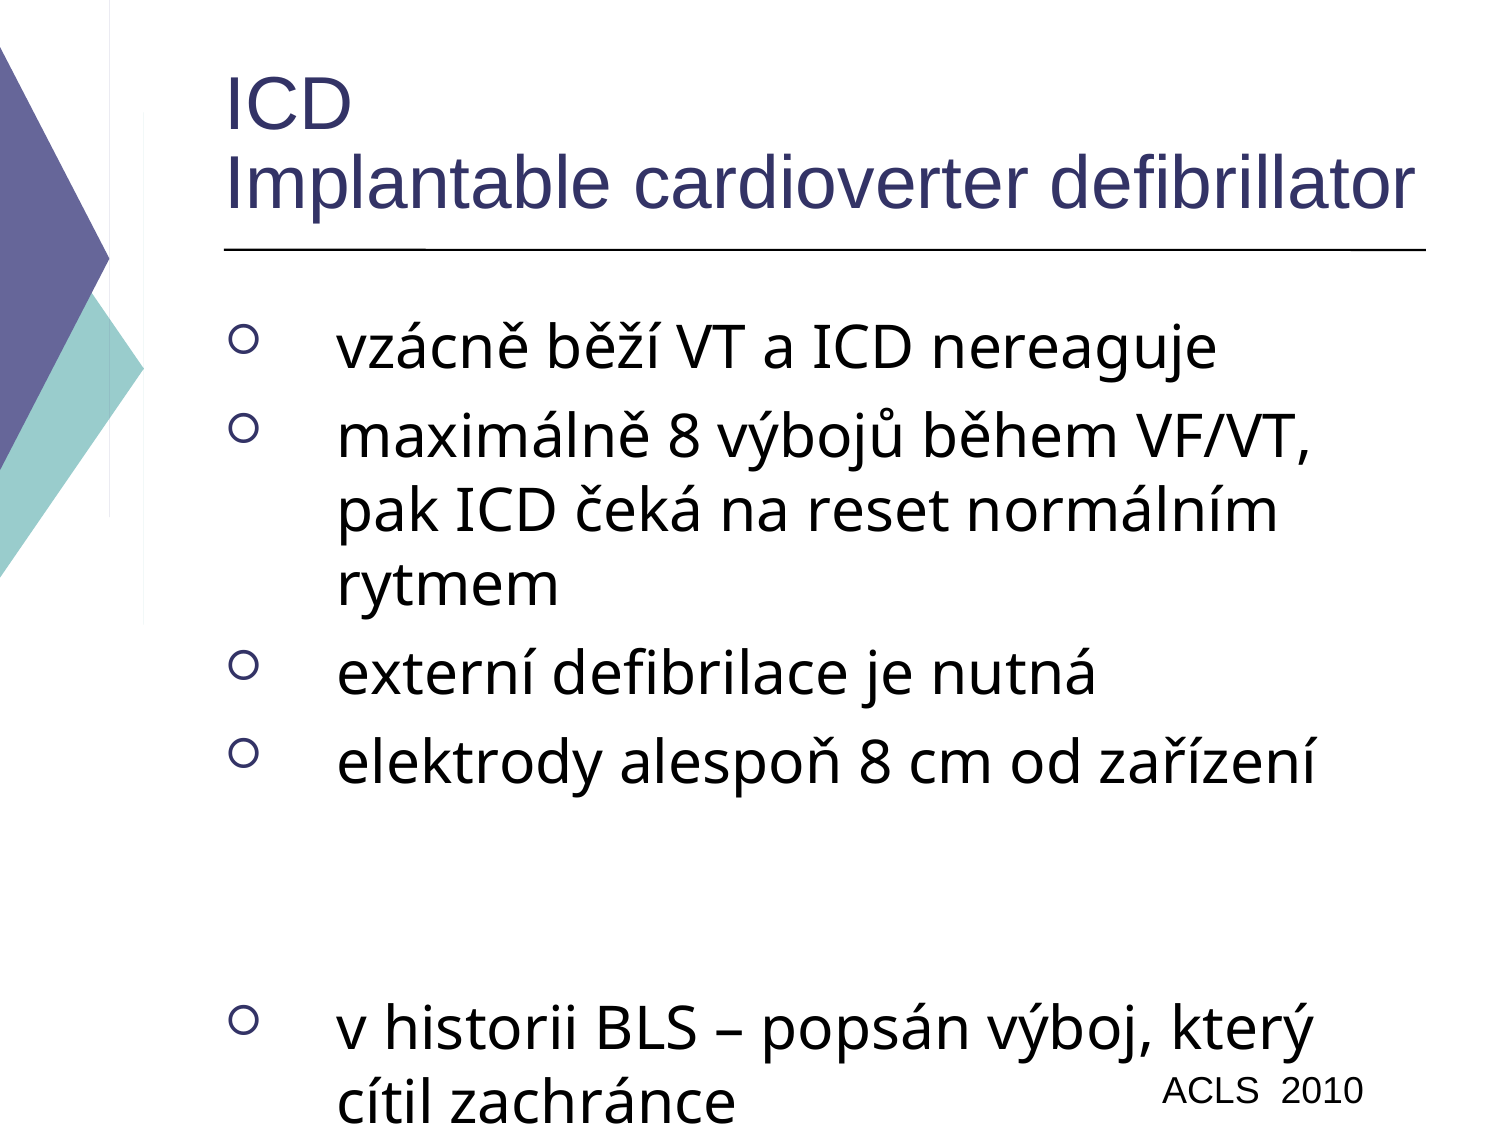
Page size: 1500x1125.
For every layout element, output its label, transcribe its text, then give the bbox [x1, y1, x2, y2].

list vzácně běží VT a ICD nereaguje maximálně 8 výbojů během VF/VT, pak ICD čeká na reset normálním rytmem externí defibrilace je nutná elektrody alespoň 8 cm od zařízení v historii BLS – popsán výboj, který cítil zachránce [224, 299, 1424, 1125]
title ICD Implantable cardioverter defibrillator [224, 47, 1424, 230]
text_box ACLS 2010 [1147, 1064, 1379, 1125]
